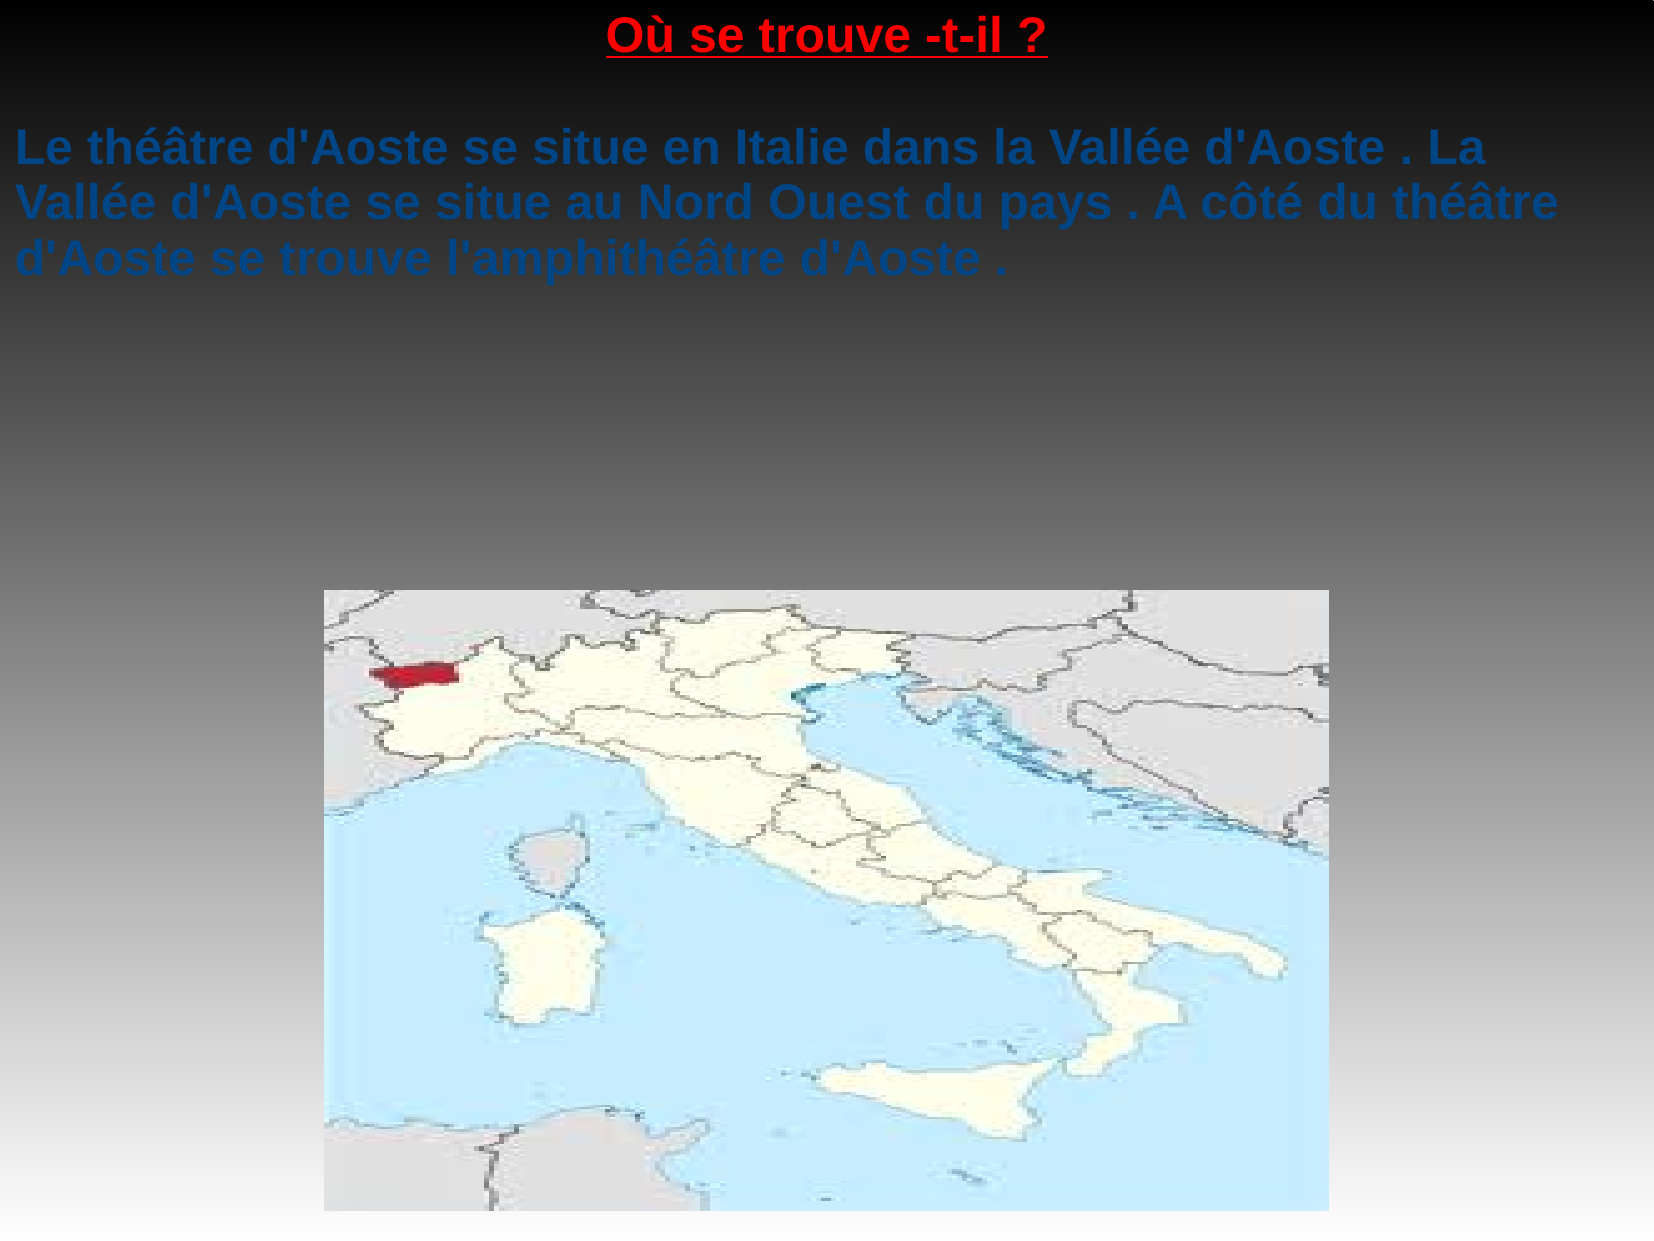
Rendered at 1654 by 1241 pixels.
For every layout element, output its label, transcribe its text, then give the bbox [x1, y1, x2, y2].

text_box Où se trouve -t-il ? Le théâtre d'Aoste se situe en Italie dans la Vallée d'Aoste . La Vallée d'Aoste se situe au Nord Ouest du pays . A côté du théâtre d'Aoste se trouve l'amphithéâtre d'Aoste . [0, 0, 1654, 1241]
picture [324, 590, 1329, 1211]
